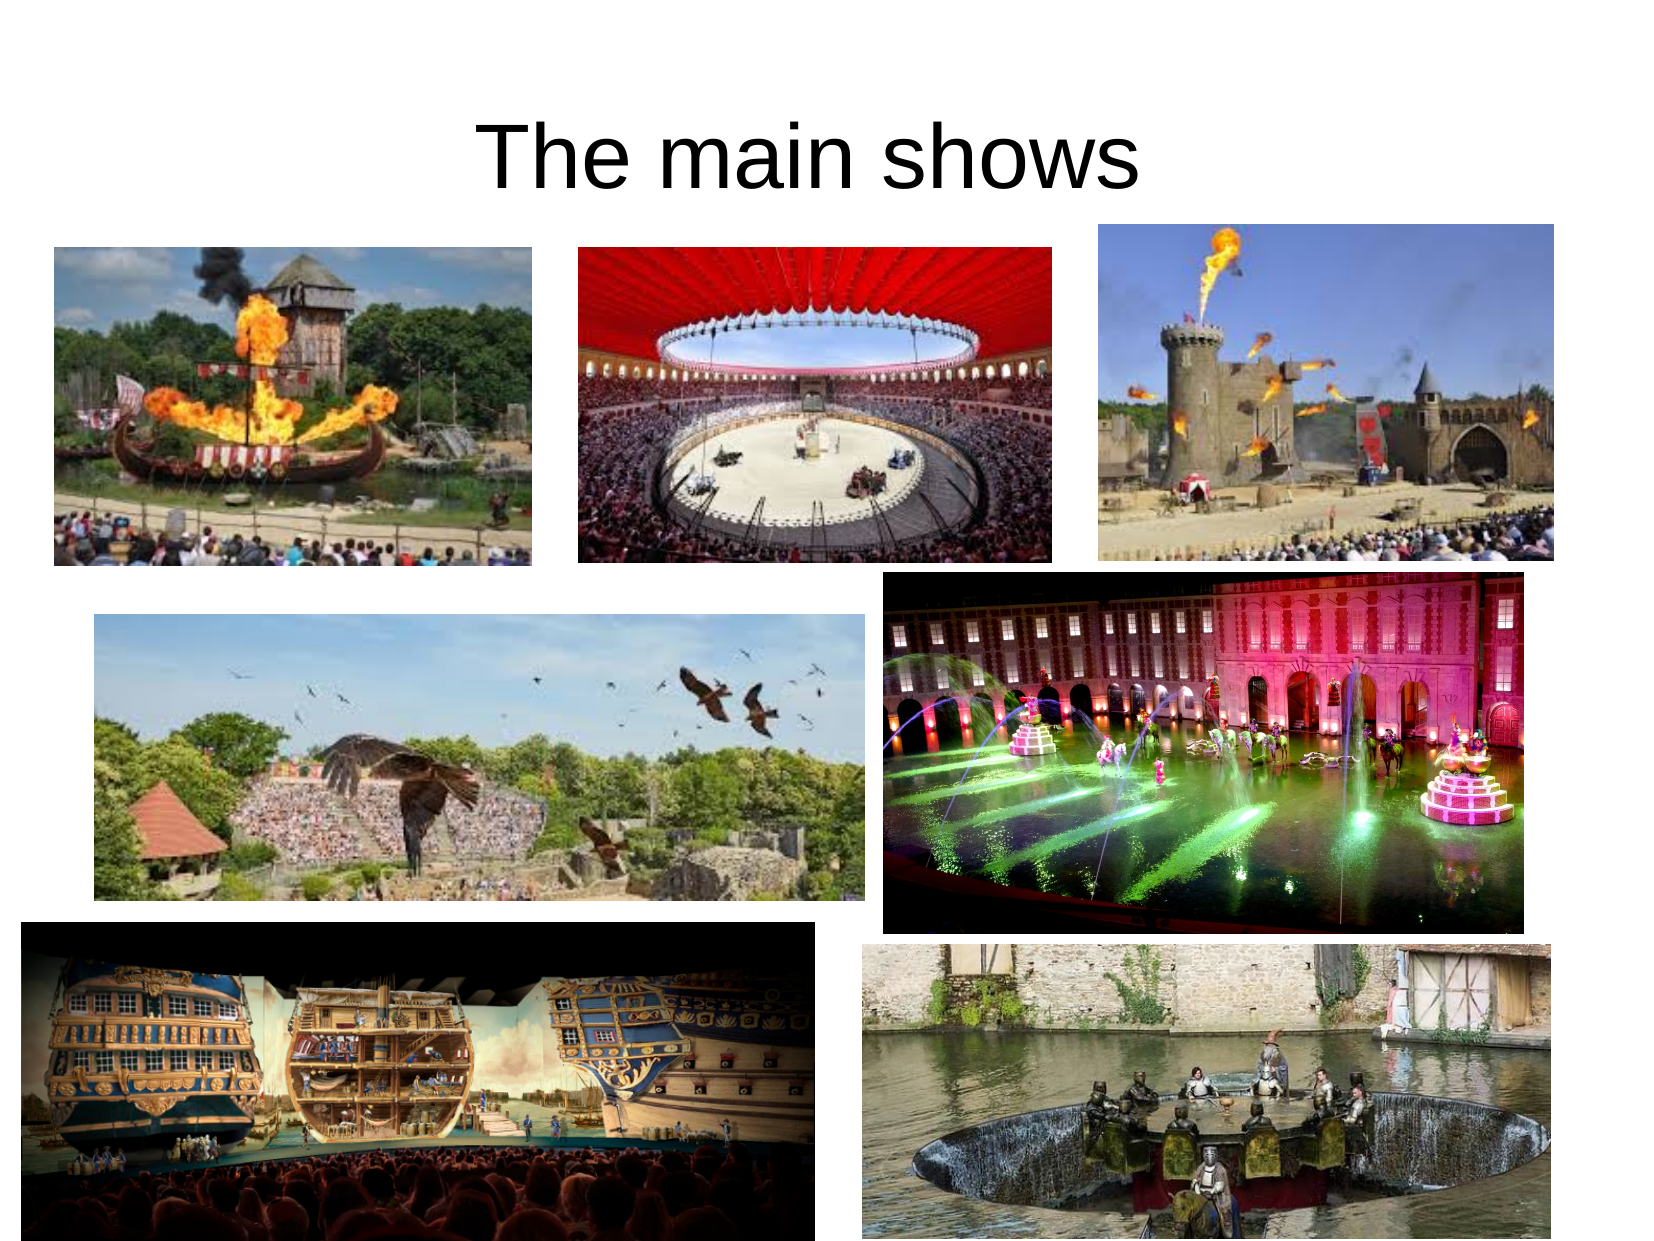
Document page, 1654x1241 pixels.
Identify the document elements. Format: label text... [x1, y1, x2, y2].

picture [578, 247, 1052, 563]
picture [862, 944, 1551, 1239]
title The main shows [76, 53, 1566, 261]
picture [94, 614, 865, 901]
picture [54, 247, 532, 566]
picture [1098, 224, 1554, 561]
picture [21, 922, 815, 1241]
picture [883, 572, 1524, 934]
